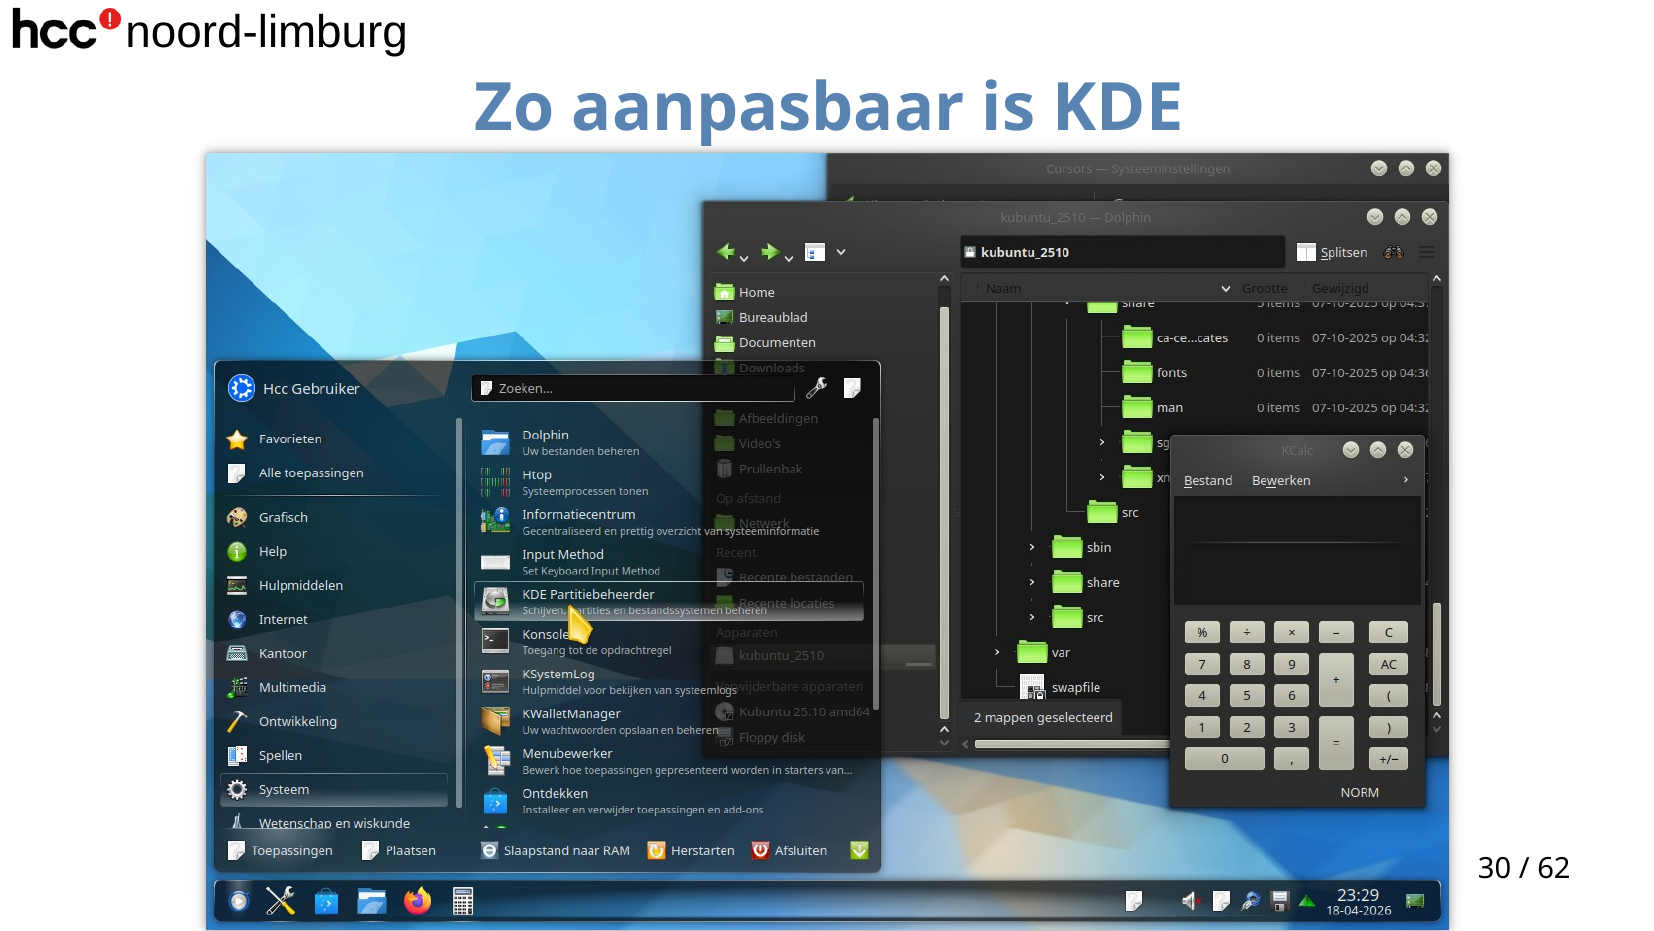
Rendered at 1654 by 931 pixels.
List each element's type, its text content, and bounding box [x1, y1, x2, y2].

title Zo aanpasbaar is KDE [118, 59, 1524, 150]
picture [186, 133, 1468, 931]
picture [11, 6, 122, 50]
